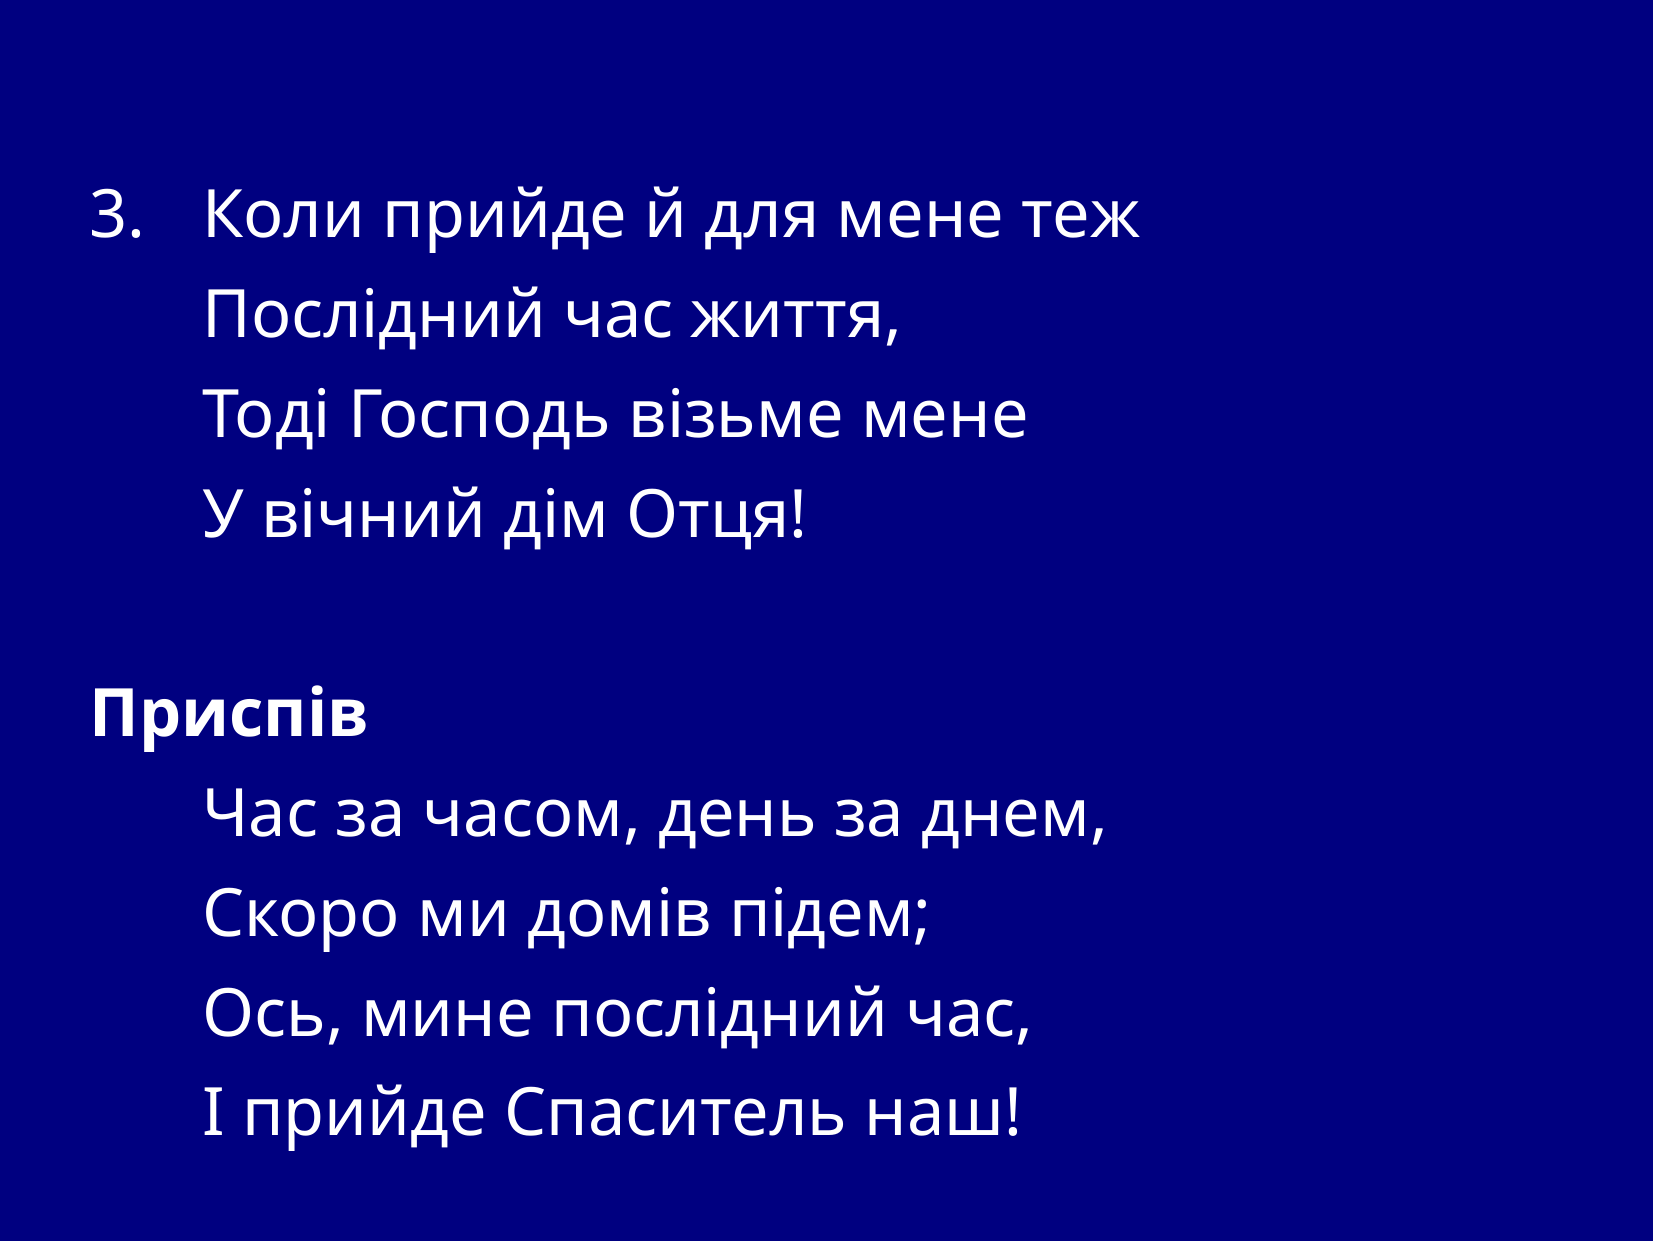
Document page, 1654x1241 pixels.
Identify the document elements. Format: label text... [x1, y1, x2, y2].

text_box 3. Коли прийде й для мене теж Послідний час життя, Тоді Господь візьме мене У вічний дім Отця! Приспів Час за часом, день за днем, Скоро ми домів підем; Ось, мине послідний час, І прийде Спаситель наш! [75, 150, 1576, 1163]
